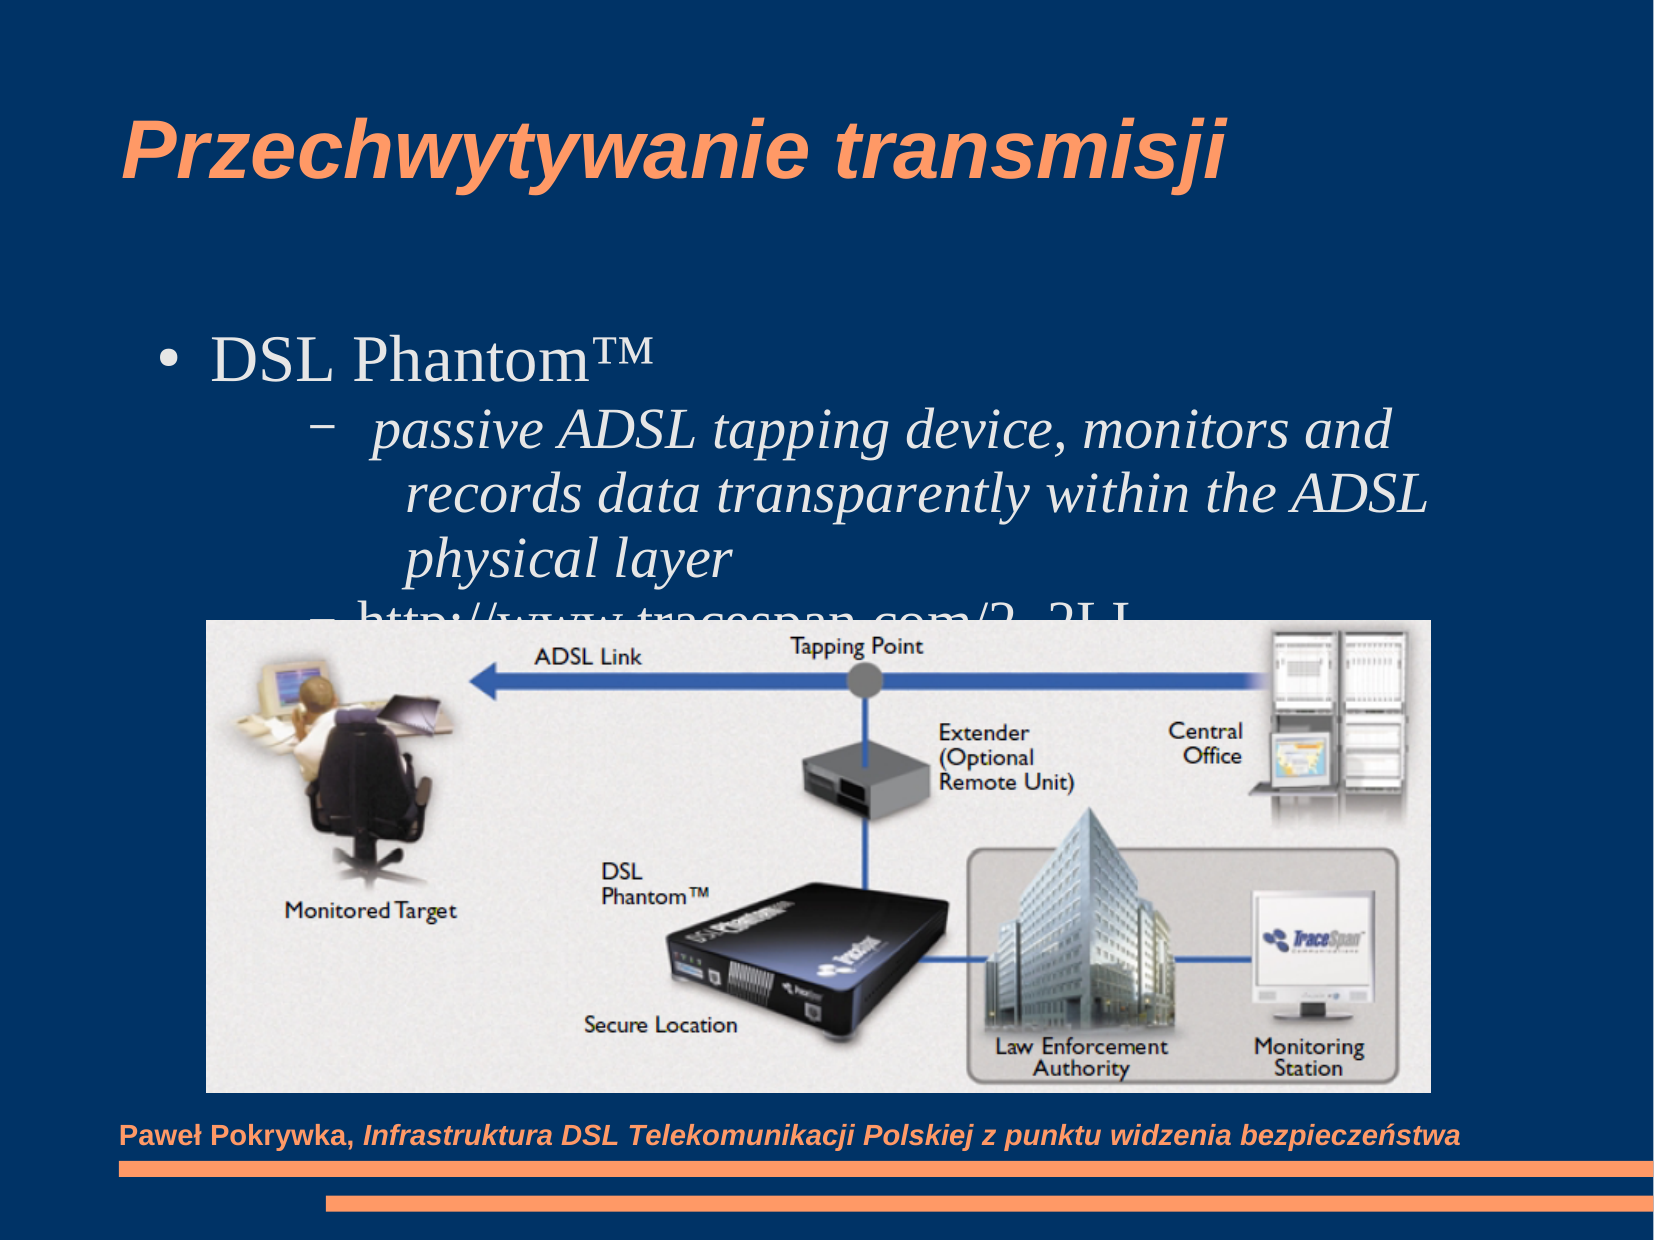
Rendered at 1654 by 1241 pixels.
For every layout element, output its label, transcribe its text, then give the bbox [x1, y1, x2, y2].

title Przechwytywanie transmisji [121, 46, 1534, 254]
list DSL Phantom™ passive ADSL tapping device, monitors and records data transparently within the ADSL physical layer http://www.tracespan.com/2_2LI%20Monitoring.html [121, 322, 1561, 1111]
text_box Paweł Pokrywka, Infrastruktura DSL Telekomunikacji Polskiej z punktu widzenia bezpieczeństwa [104, 1111, 1623, 1160]
picture [206, 620, 1431, 1093]
